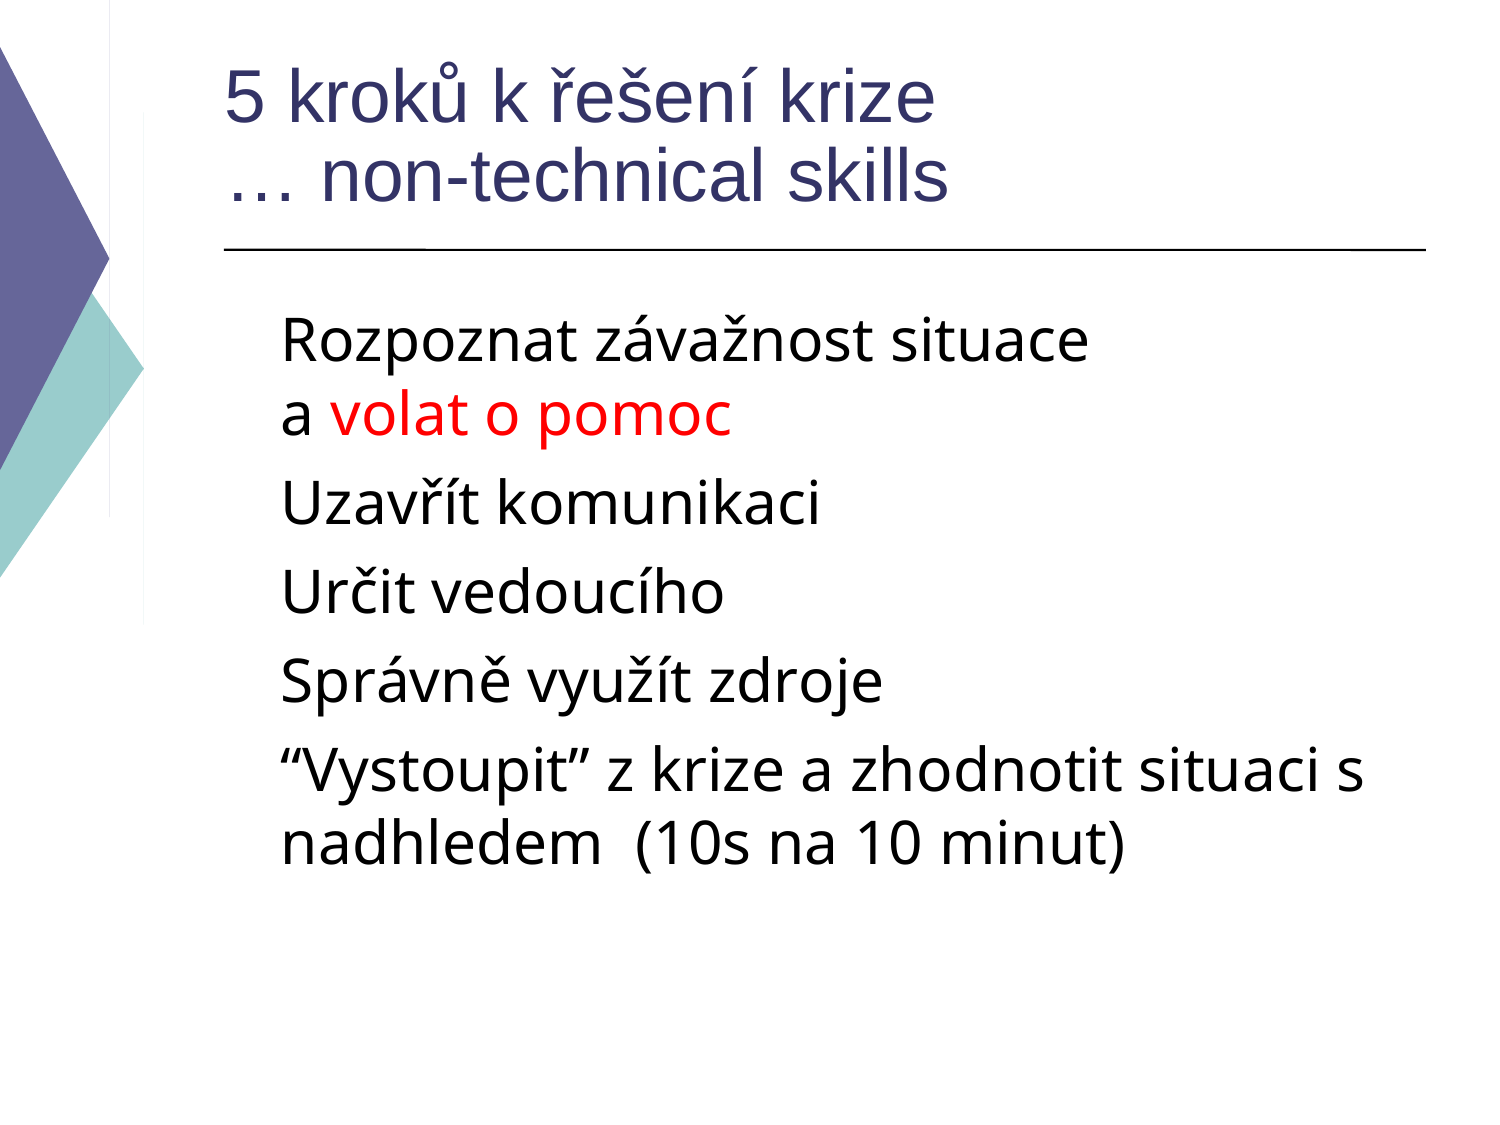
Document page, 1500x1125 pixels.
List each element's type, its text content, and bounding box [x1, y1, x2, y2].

list Rozpoznat závažnost situace a volat o pomoc Uzavřít komunikaci Určit vedoucího Správně využít zdroje “Vystoupit” z krize a zhodnotit situaci s nadhledem (10s na 10 minut) [224, 299, 1423, 974]
title 5 kroků k řešení krize … non-technical skills [224, 41, 1423, 236]
